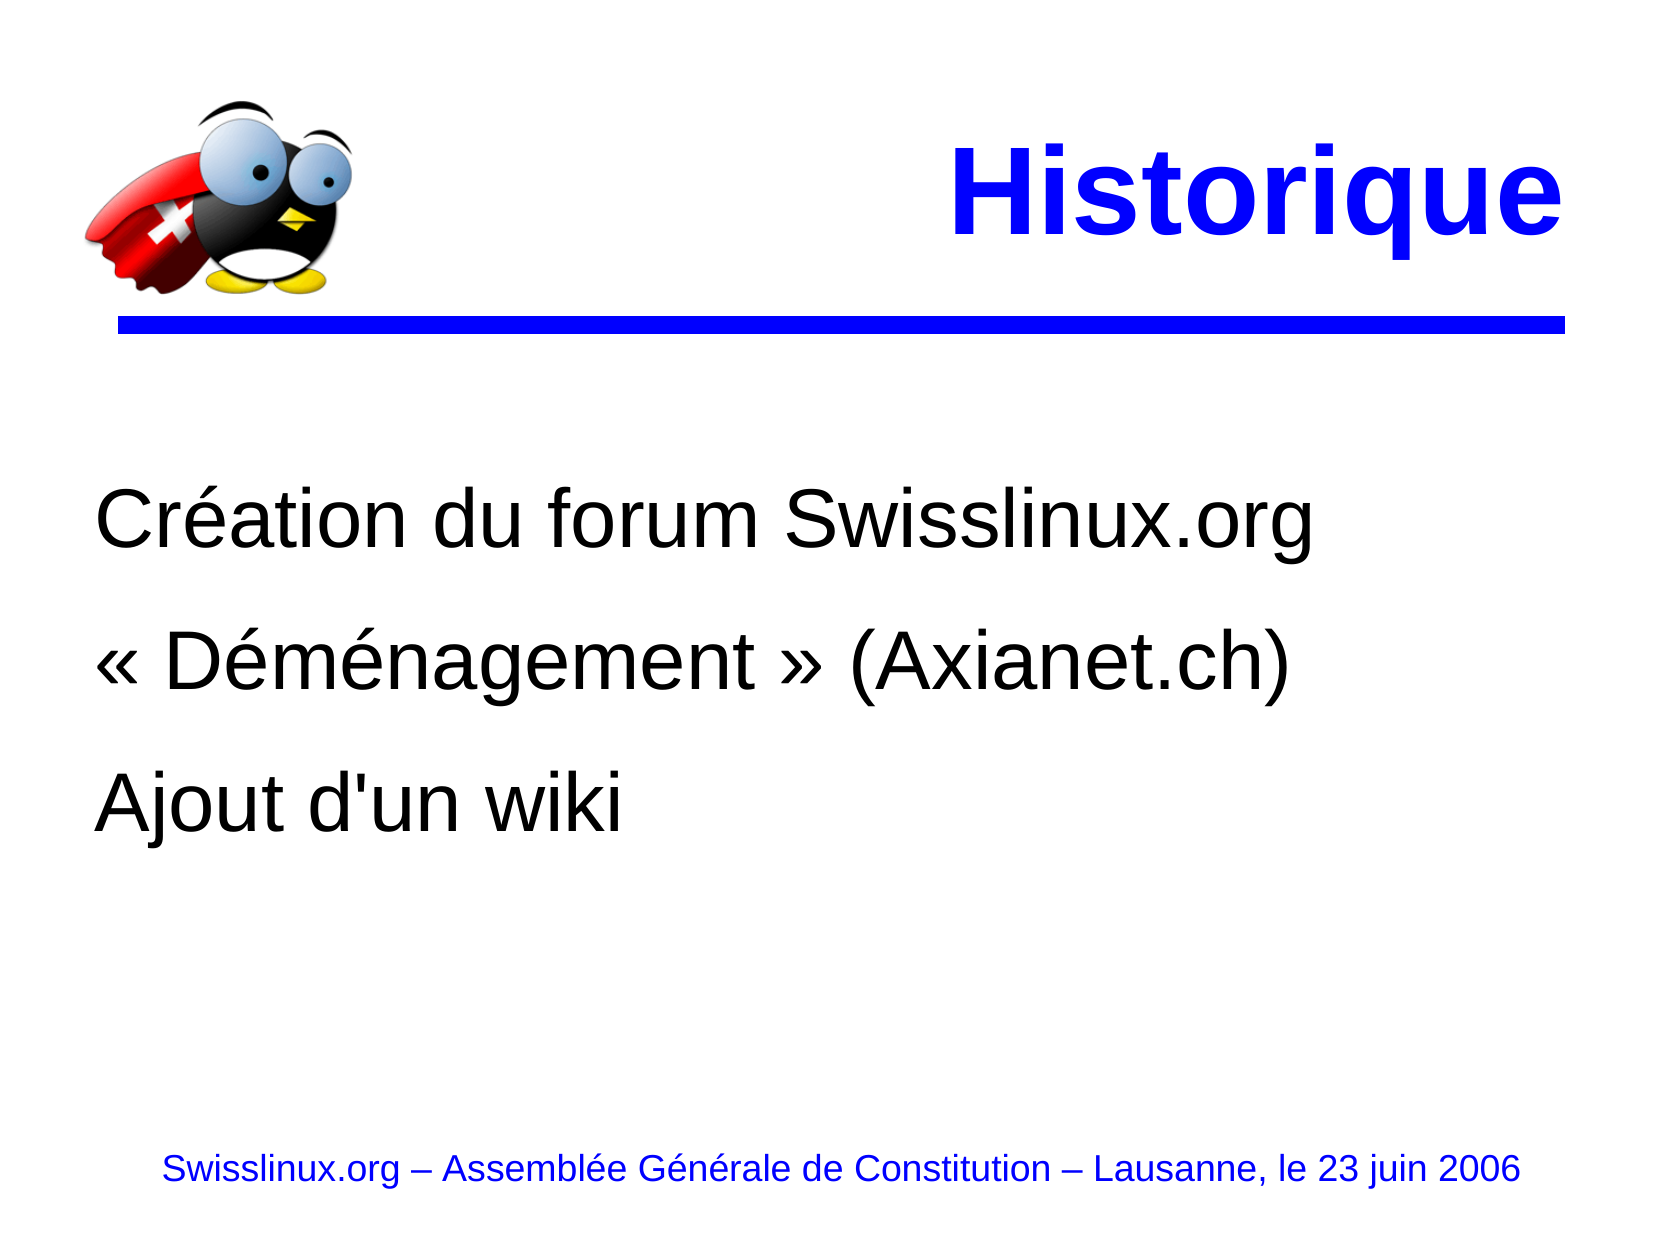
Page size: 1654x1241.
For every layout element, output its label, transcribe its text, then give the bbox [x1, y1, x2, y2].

text_box Swisslinux.org – Assemblée Générale de Constitution – Lausanne, le 23 juin 2006 [118, 1131, 1565, 1211]
picture [81, 99, 355, 296]
list Création du forum Swisslinux.org [76, 472, 1565, 591]
title Historique [490, 88, 1565, 296]
list Ajout d'un wiki [76, 755, 1565, 875]
list « Déménagement » (Axianet.ch) [76, 614, 1565, 733]
